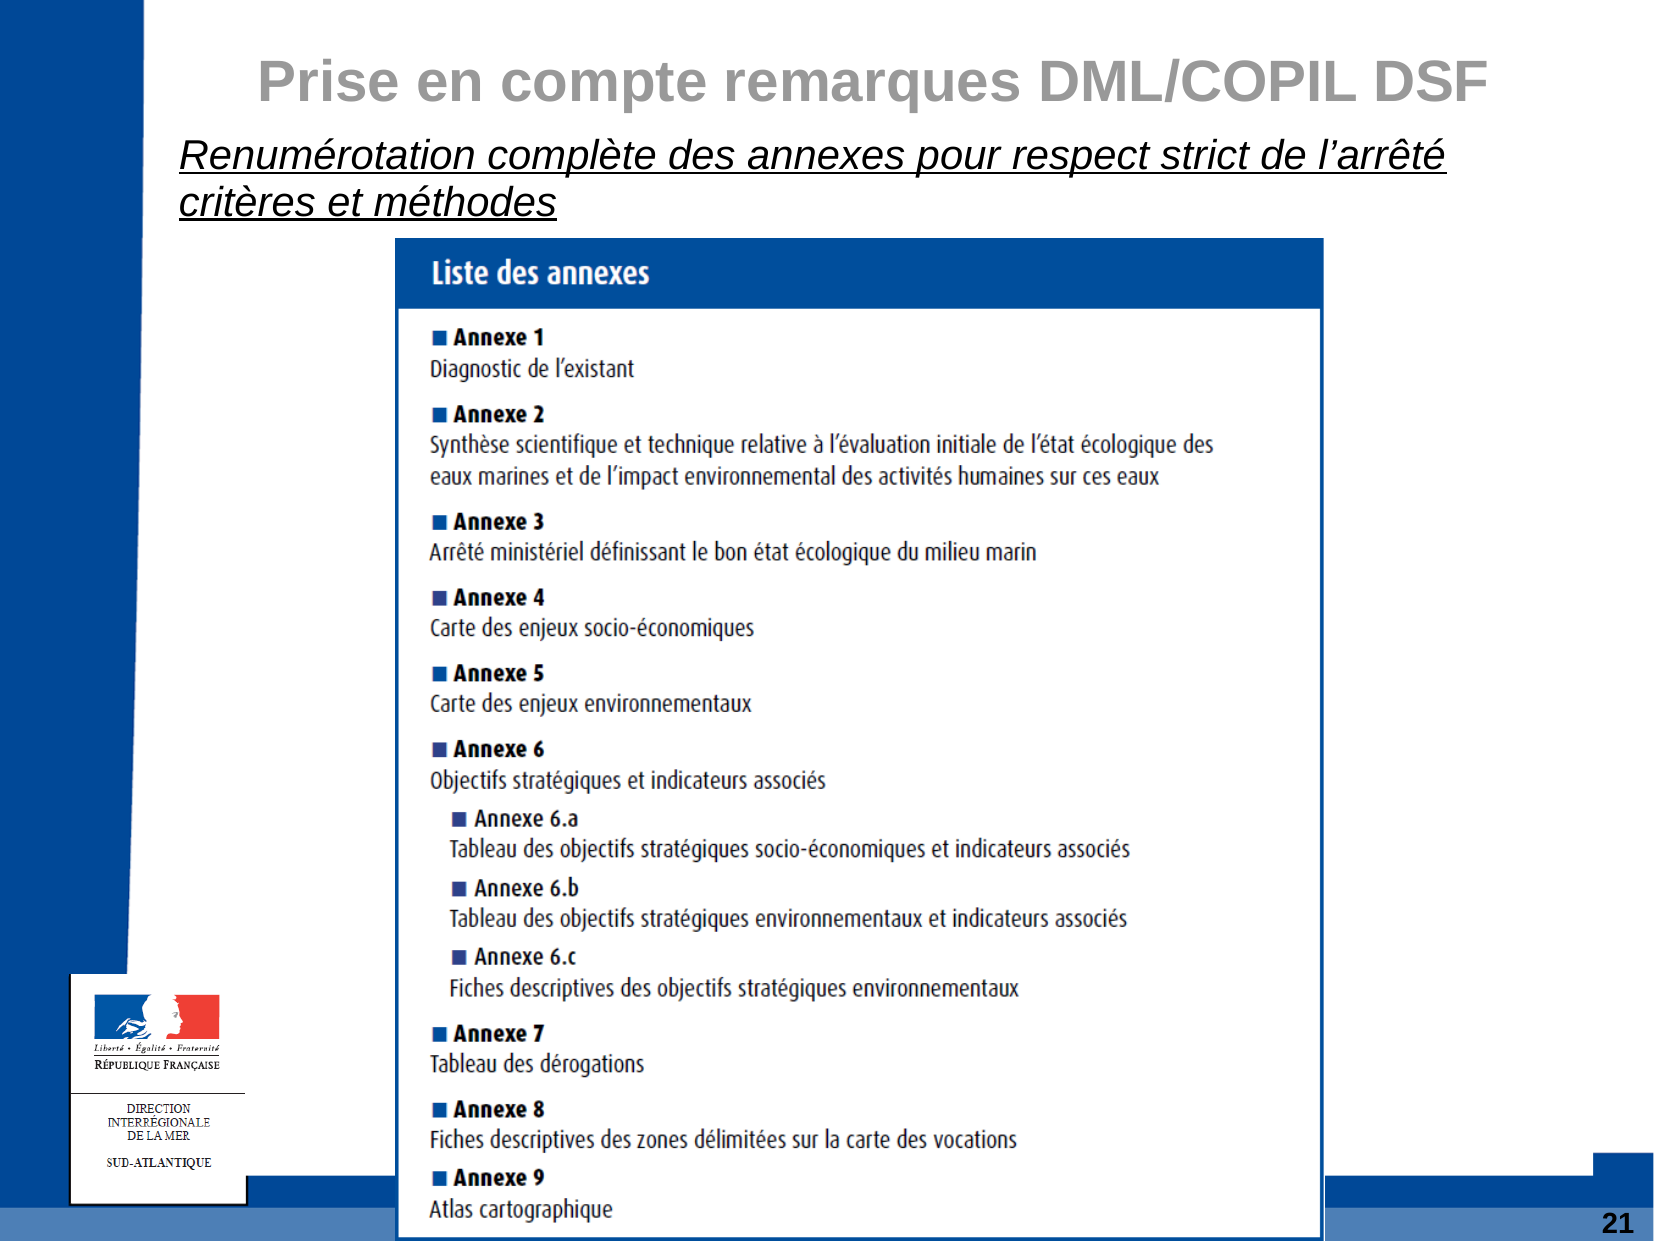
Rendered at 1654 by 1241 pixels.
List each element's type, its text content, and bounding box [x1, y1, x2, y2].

text_box Renumérotation complète des annexes pour respect strict de l’arrêté critères et méthodes [164, 124, 1594, 1176]
picture [0, 0, 1654, 1241]
text_box Prise en compte remarques DML/COPIL DSF [106, 41, 1642, 189]
